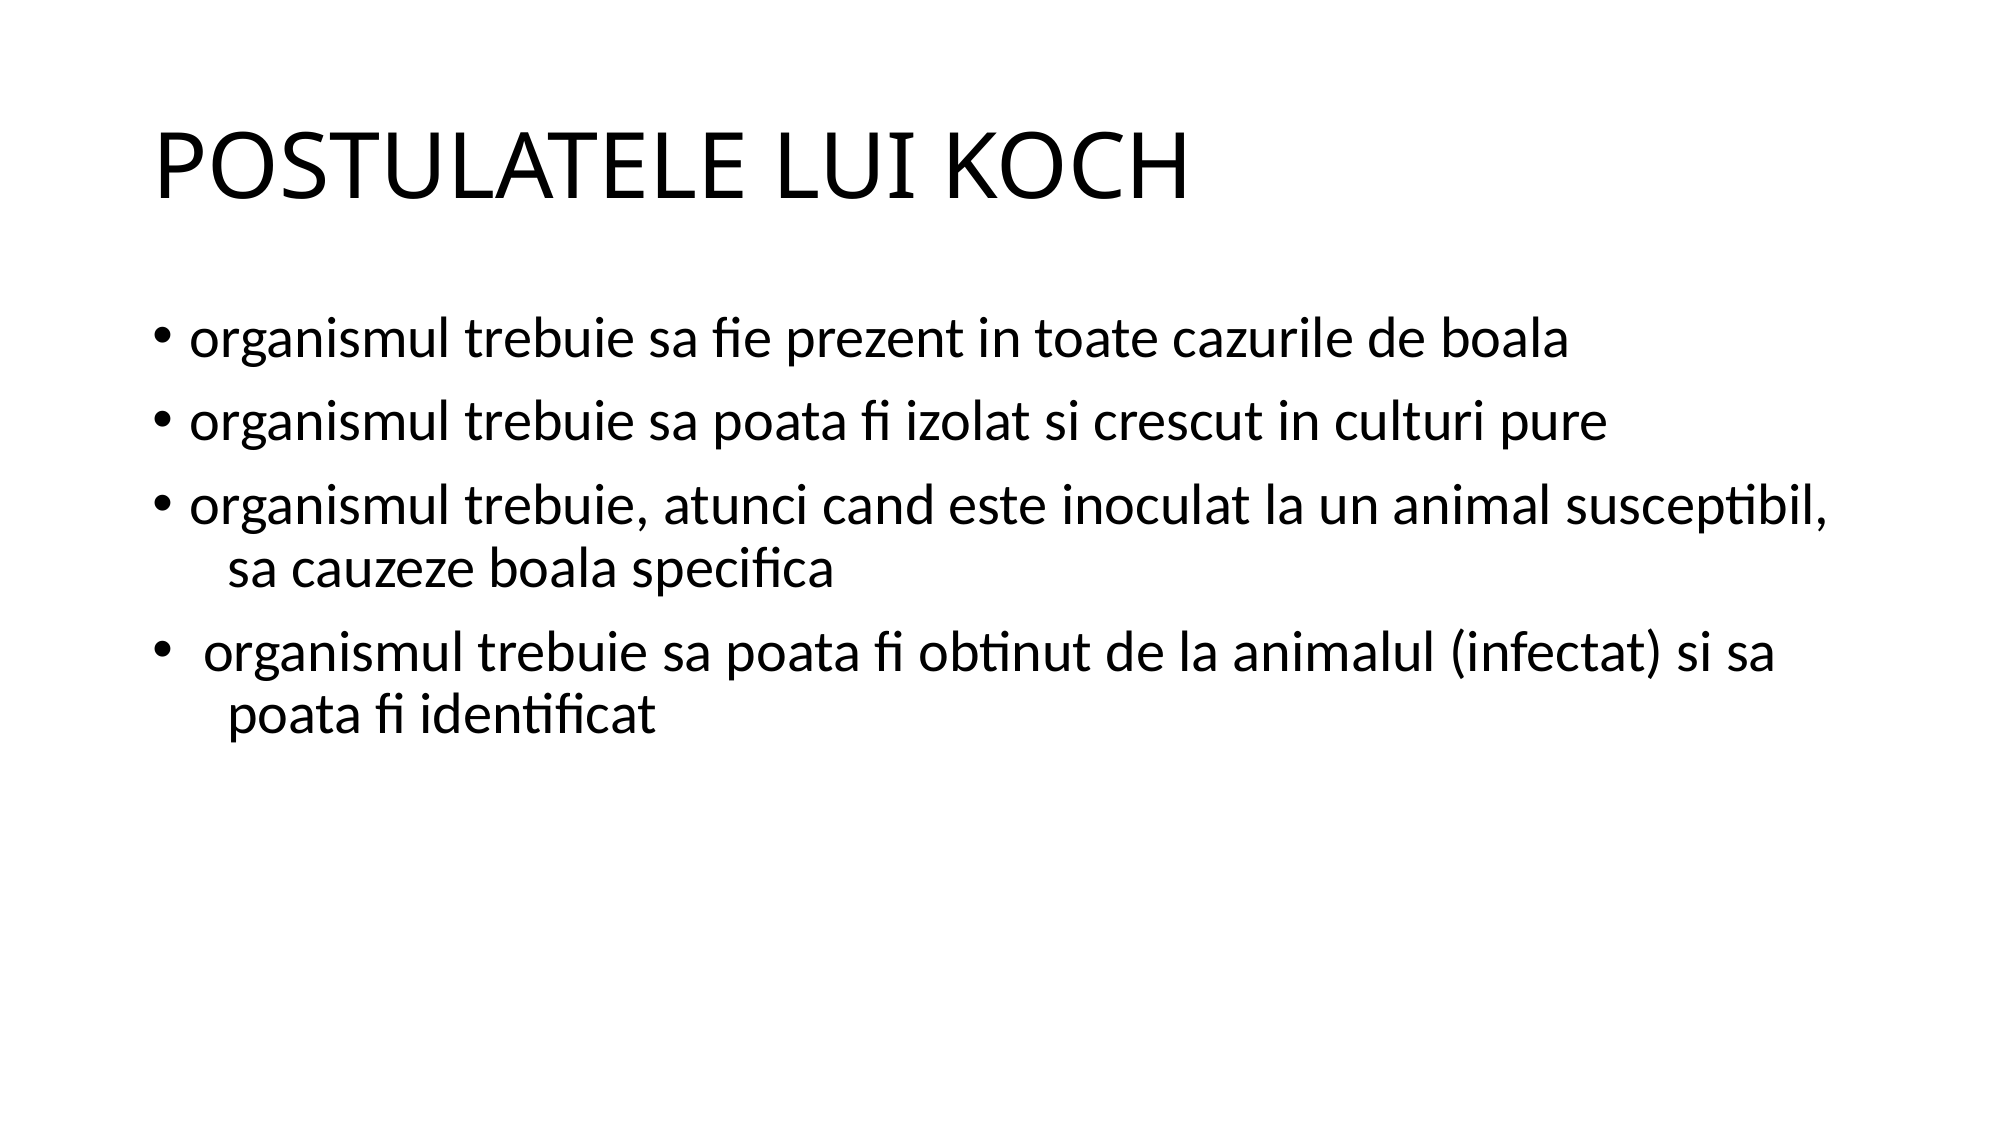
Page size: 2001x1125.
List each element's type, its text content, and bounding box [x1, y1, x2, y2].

list organismul trebuie sa fie prezent in toate cazurile de boala organismul trebuie sa poata fi izolat si crescut in culturi pure organismul trebuie, atunci cand este inoculat la un animal susceptibil, sa cauzeze boala specifica organismul trebuie sa poata fi obtinut de la animalul (infectat) si sa poata fi identificat [137, 299, 1863, 1014]
title POSTULATELE LUI KOCH [137, 59, 1863, 278]
